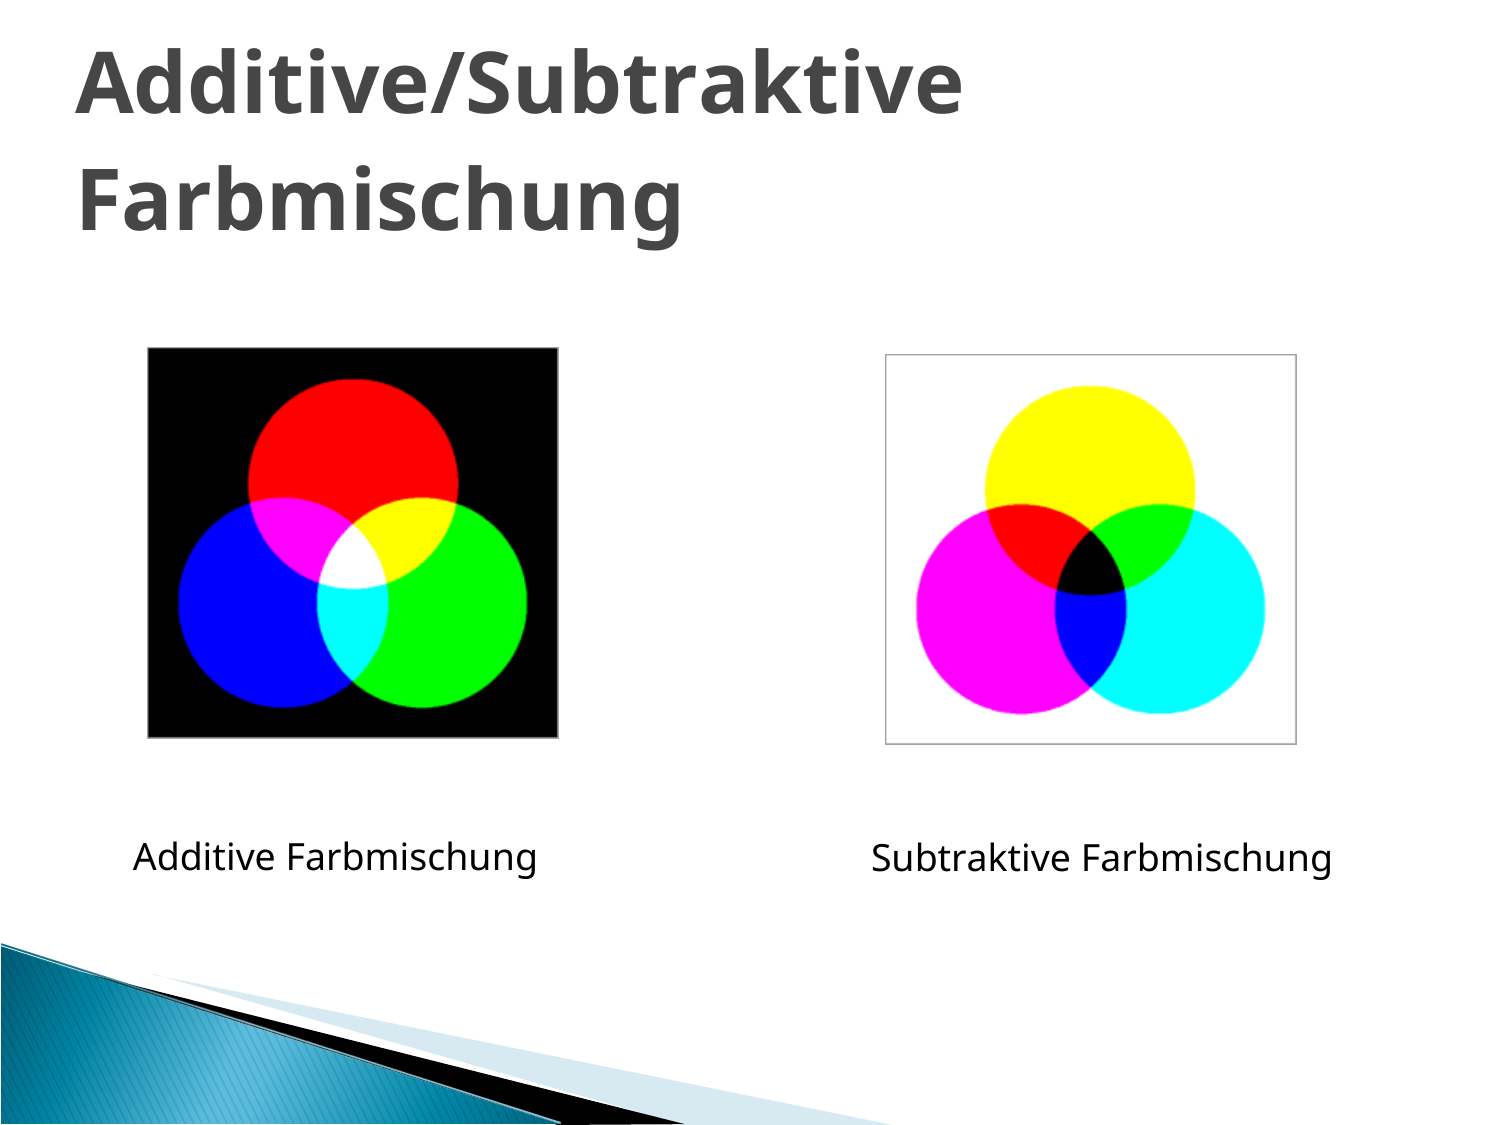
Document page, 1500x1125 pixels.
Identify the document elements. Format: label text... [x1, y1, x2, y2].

picture [885, 354, 1297, 745]
title Additive/Subtraktive Farbmischung [75, 7, 1426, 271]
picture [147, 347, 559, 739]
text_box Subtraktive Farbmischung [856, 826, 1359, 887]
text_box Additive Farbmischung [118, 826, 565, 886]
picture [0, 942, 562, 1125]
